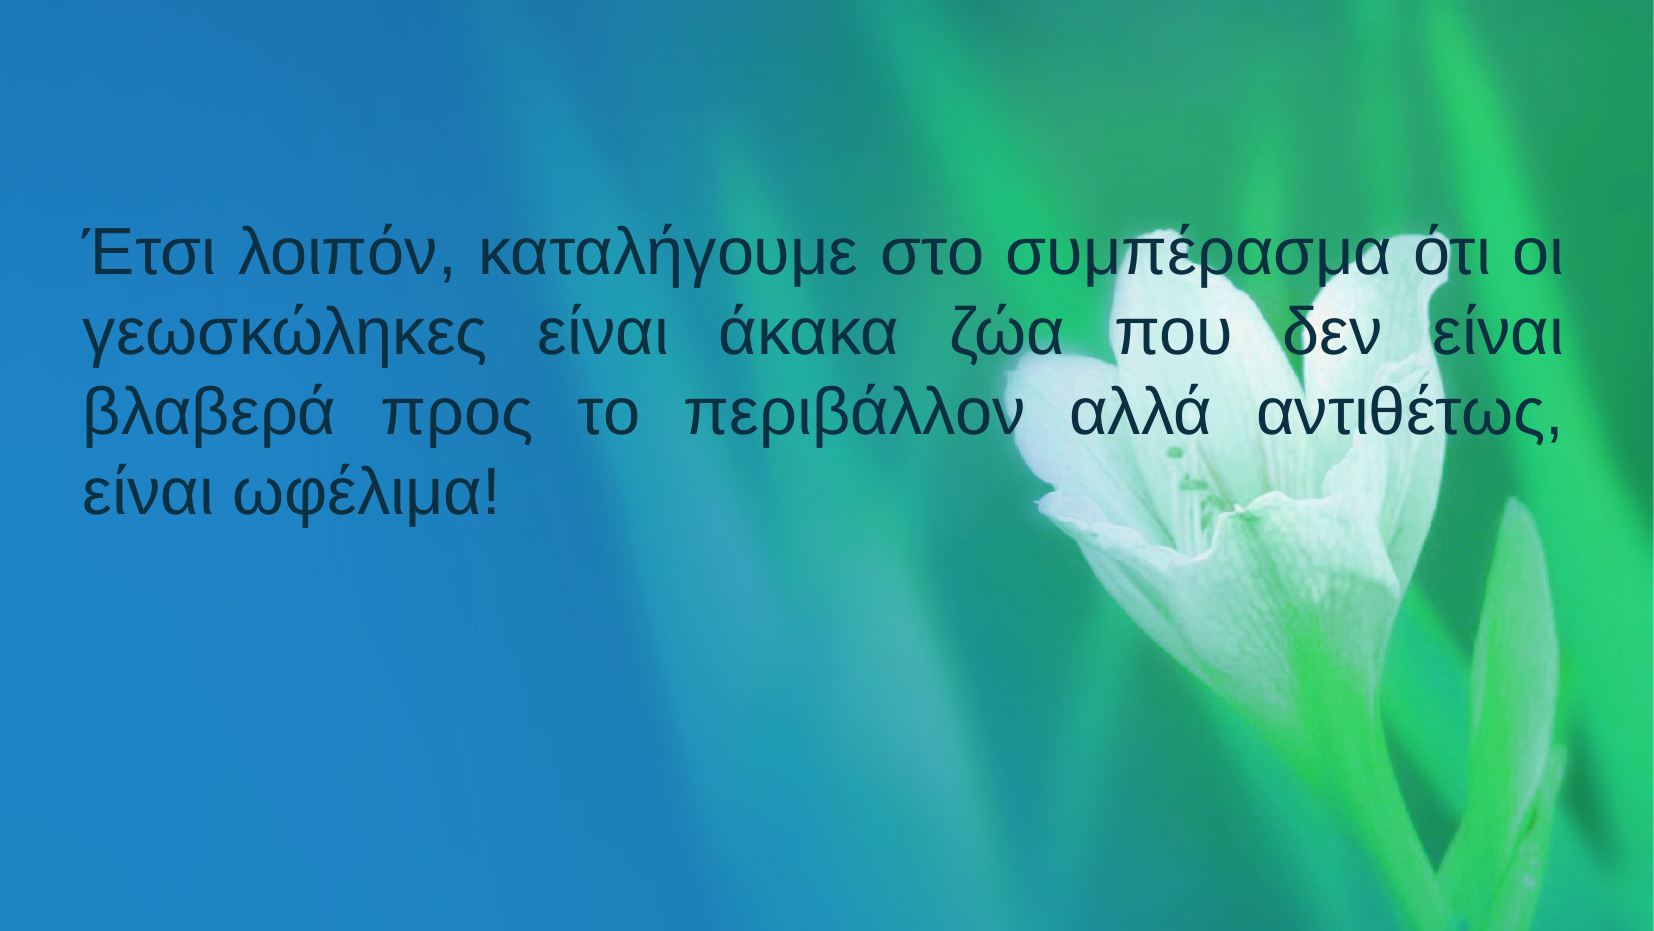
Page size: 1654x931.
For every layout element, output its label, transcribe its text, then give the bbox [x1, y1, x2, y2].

list Έτσι λοιπόν, καταλήγουμε στο συμπέρασμα ότι οι γεωσκώληκες είναι άκακα ζώα που δεν είναι βλαβερά προς το περιβάλλον αλλά αντιθέτως, είναι ωφέλιμα! [82, 207, 1571, 530]
